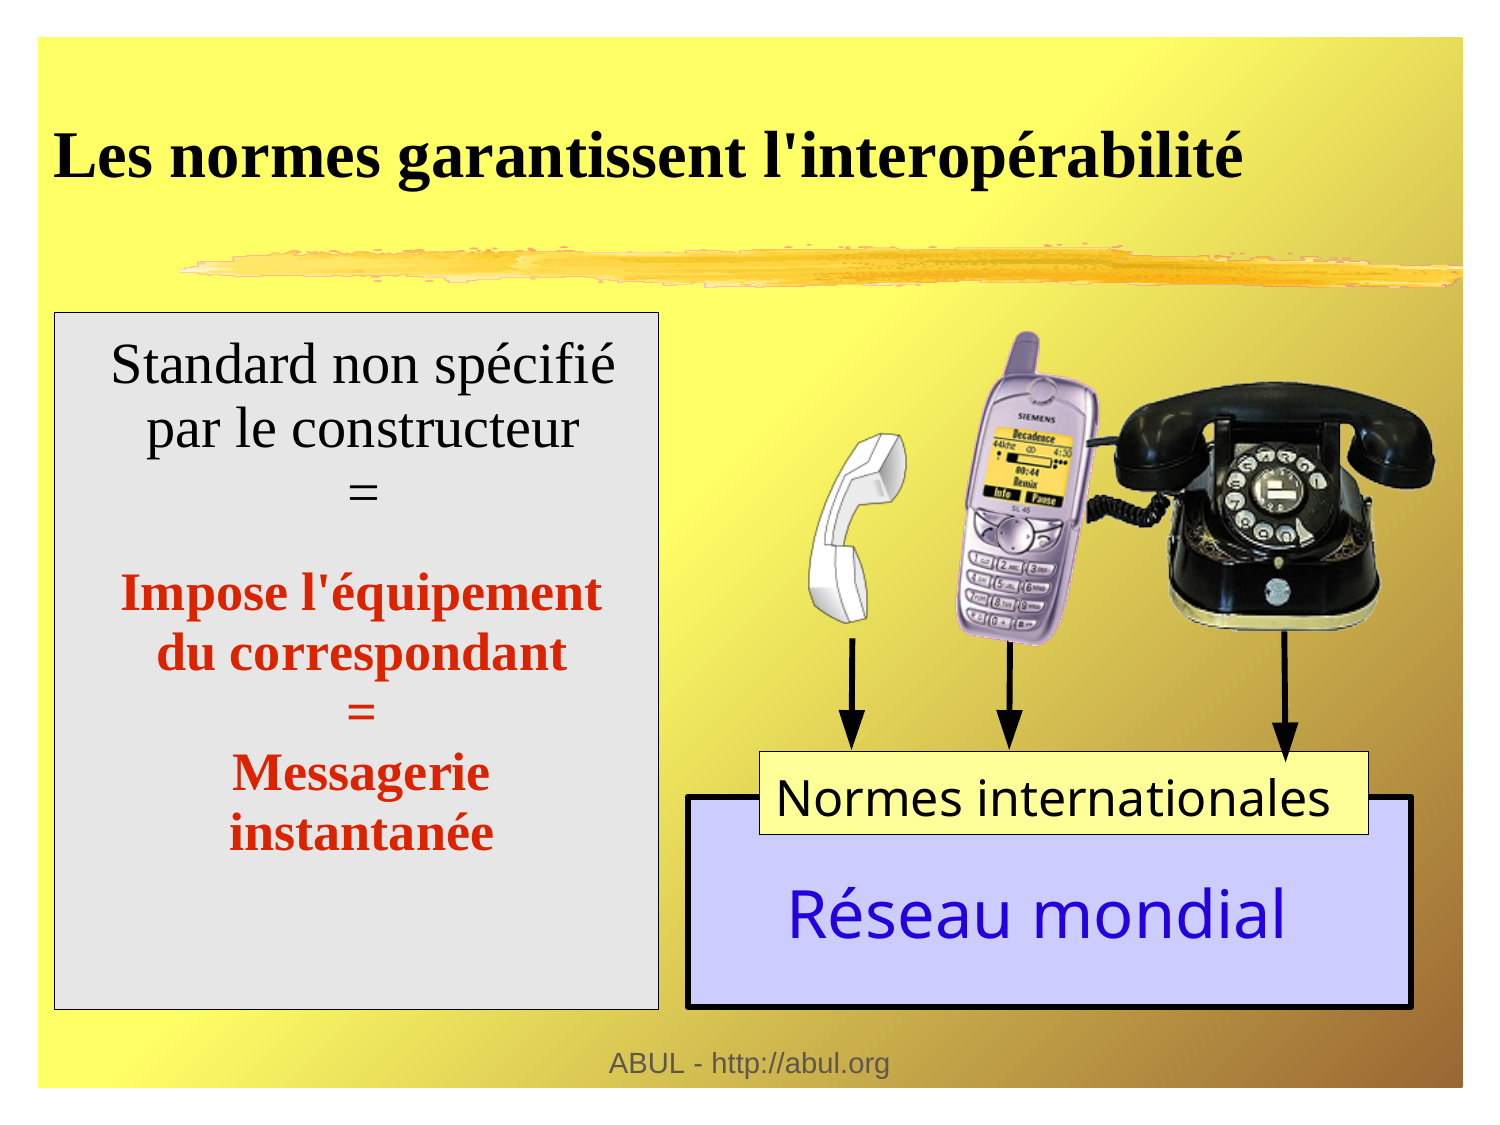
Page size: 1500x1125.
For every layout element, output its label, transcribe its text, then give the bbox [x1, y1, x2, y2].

picture [803, 427, 911, 628]
text_box [687, 751, 1412, 1007]
picture [949, 325, 1463, 663]
text_box Les normes garantissent l'interopérabilité [53, 117, 1376, 205]
text_box [54, 312, 659, 1010]
text_box Normes internationales [775, 762, 1339, 846]
text_box Standard non spécifié par le constructeur = [110, 331, 623, 575]
picture [180, 238, 1463, 298]
text_box Impose l'équipement du correspondant = Messagerie instantanée [120, 575, 604, 997]
text_box Réseau mondial [786, 866, 1380, 962]
